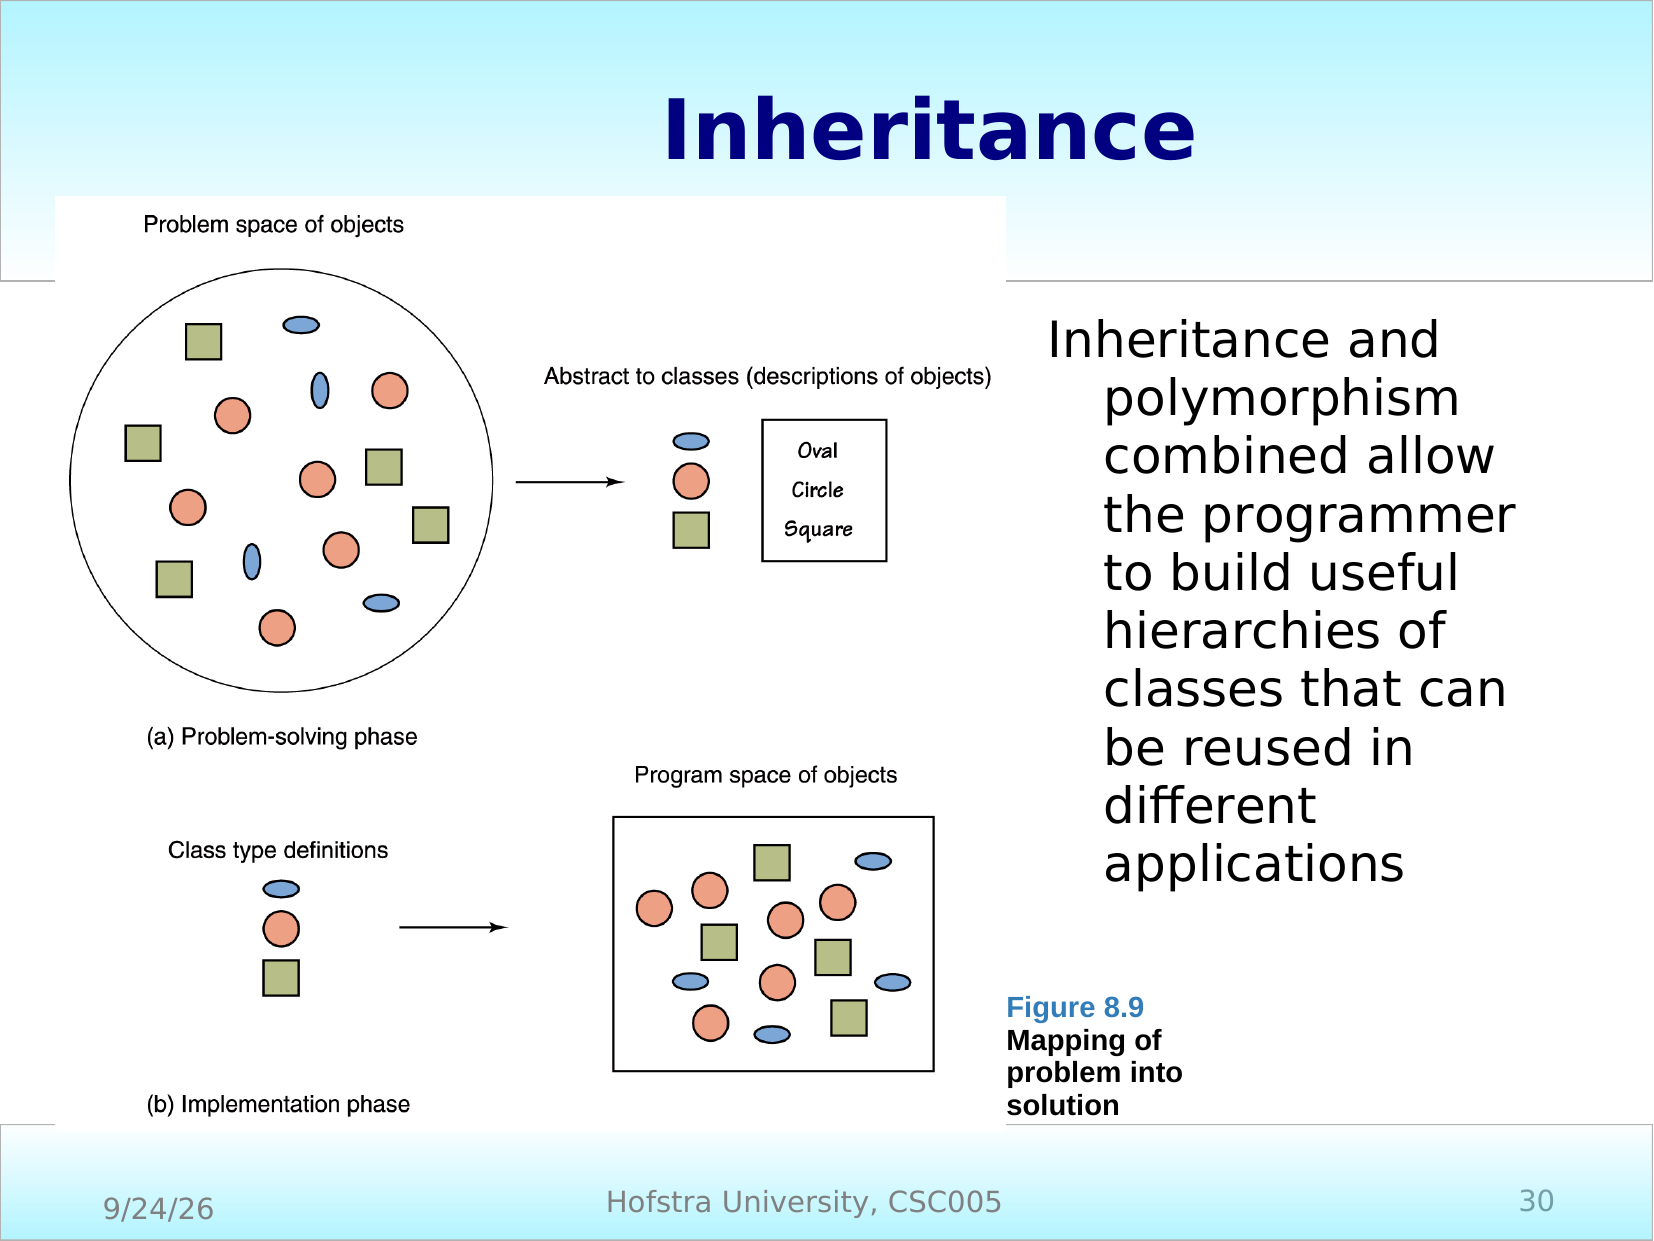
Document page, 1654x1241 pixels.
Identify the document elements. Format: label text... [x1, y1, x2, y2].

picture [55, 196, 1006, 1131]
title Inheritance [247, 27, 1612, 235]
list Inheritance and polymorphism combined allow the programmer to build useful hierarchies of classes that can be reused in different applications [1033, 303, 1571, 1048]
text_box Figure 8.9 Mapping of problem into solution [991, 983, 1240, 1130]
